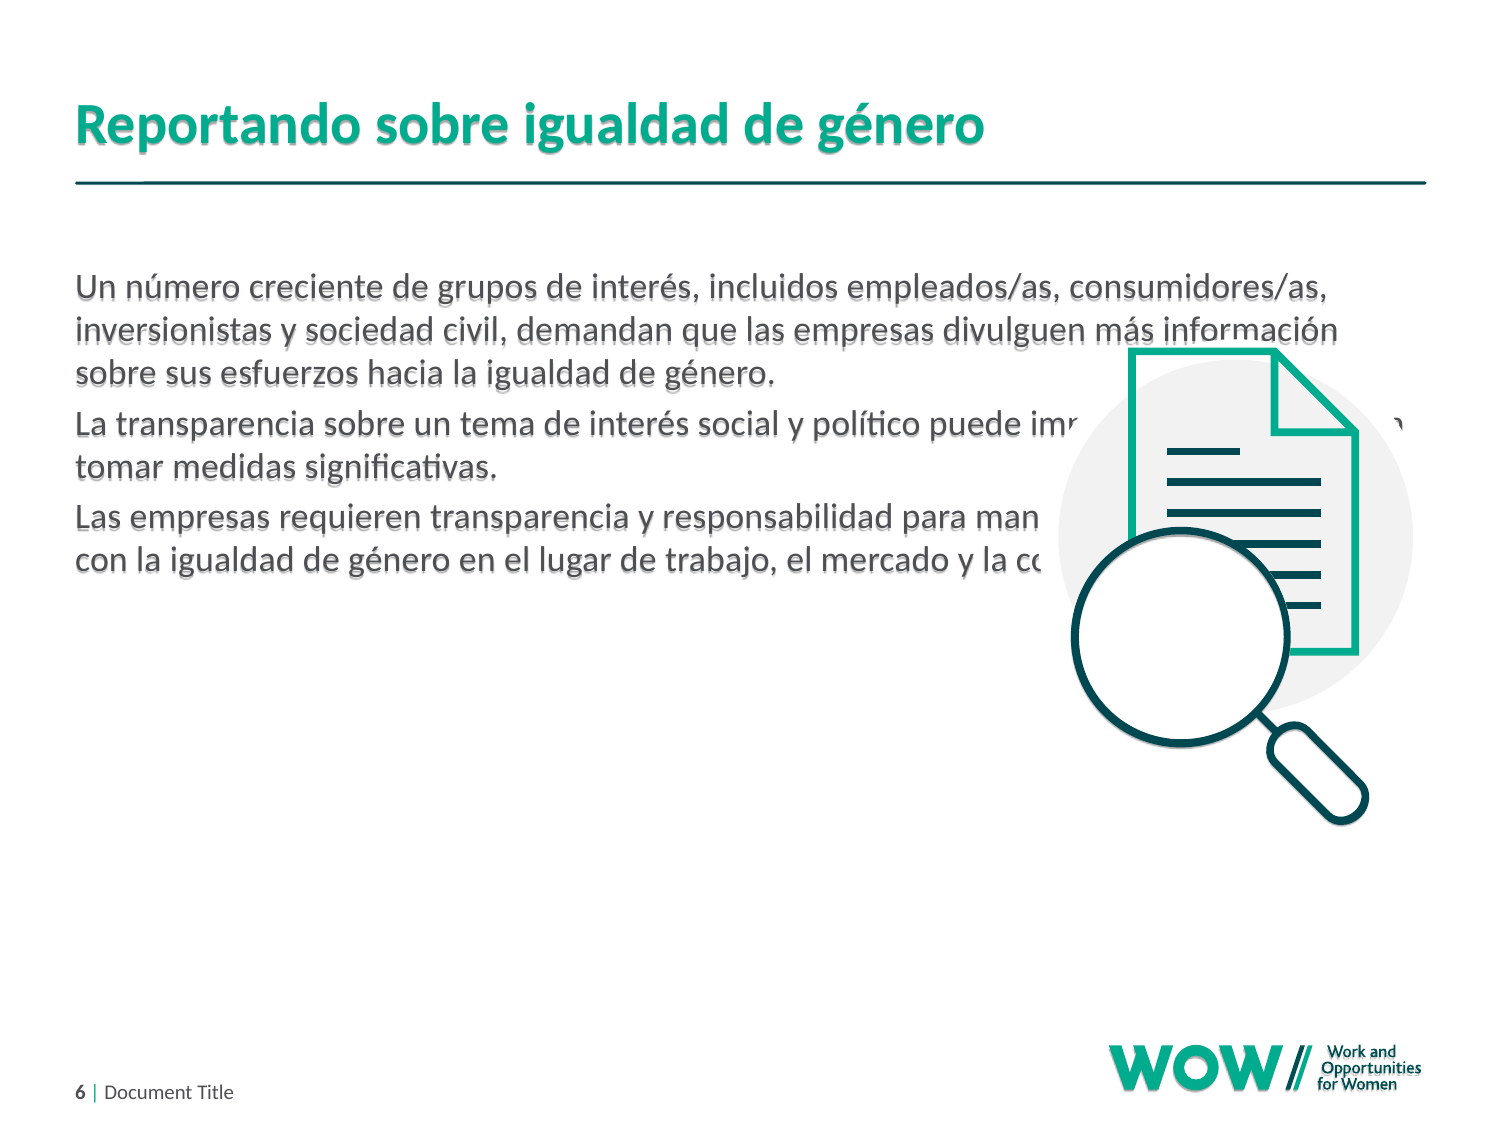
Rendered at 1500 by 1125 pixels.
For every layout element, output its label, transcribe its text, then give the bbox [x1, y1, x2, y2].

text_box [1054, 384, 1127, 490]
list Un número creciente de grupos de interés, incluidos empleados/as, consumidores/as, inversionistas y sociedad civil, demandan que las empresas divulguen más información sobre sus esfuerzos hacia la igualdad de género. La transparencia sobre un tema de interés social y político puede impulsar a las empresas a tomar medidas significativas. Las empresas requieren transparencia y responsabilidad para mantener sus compromisos con la igualdad de género en el lugar de trabajo, el mercado y la comunidad. [75, 259, 1027, 926]
text_box 6 | Document Title [75, 1045, 426, 1106]
text_box [1137, 356, 1351, 490]
title Reportando sobre igualdad de género [75, 41, 1424, 156]
text_box [1287, 356, 1424, 616]
picture [1037, 490, 1406, 859]
text_box [1279, 363, 1344, 428]
